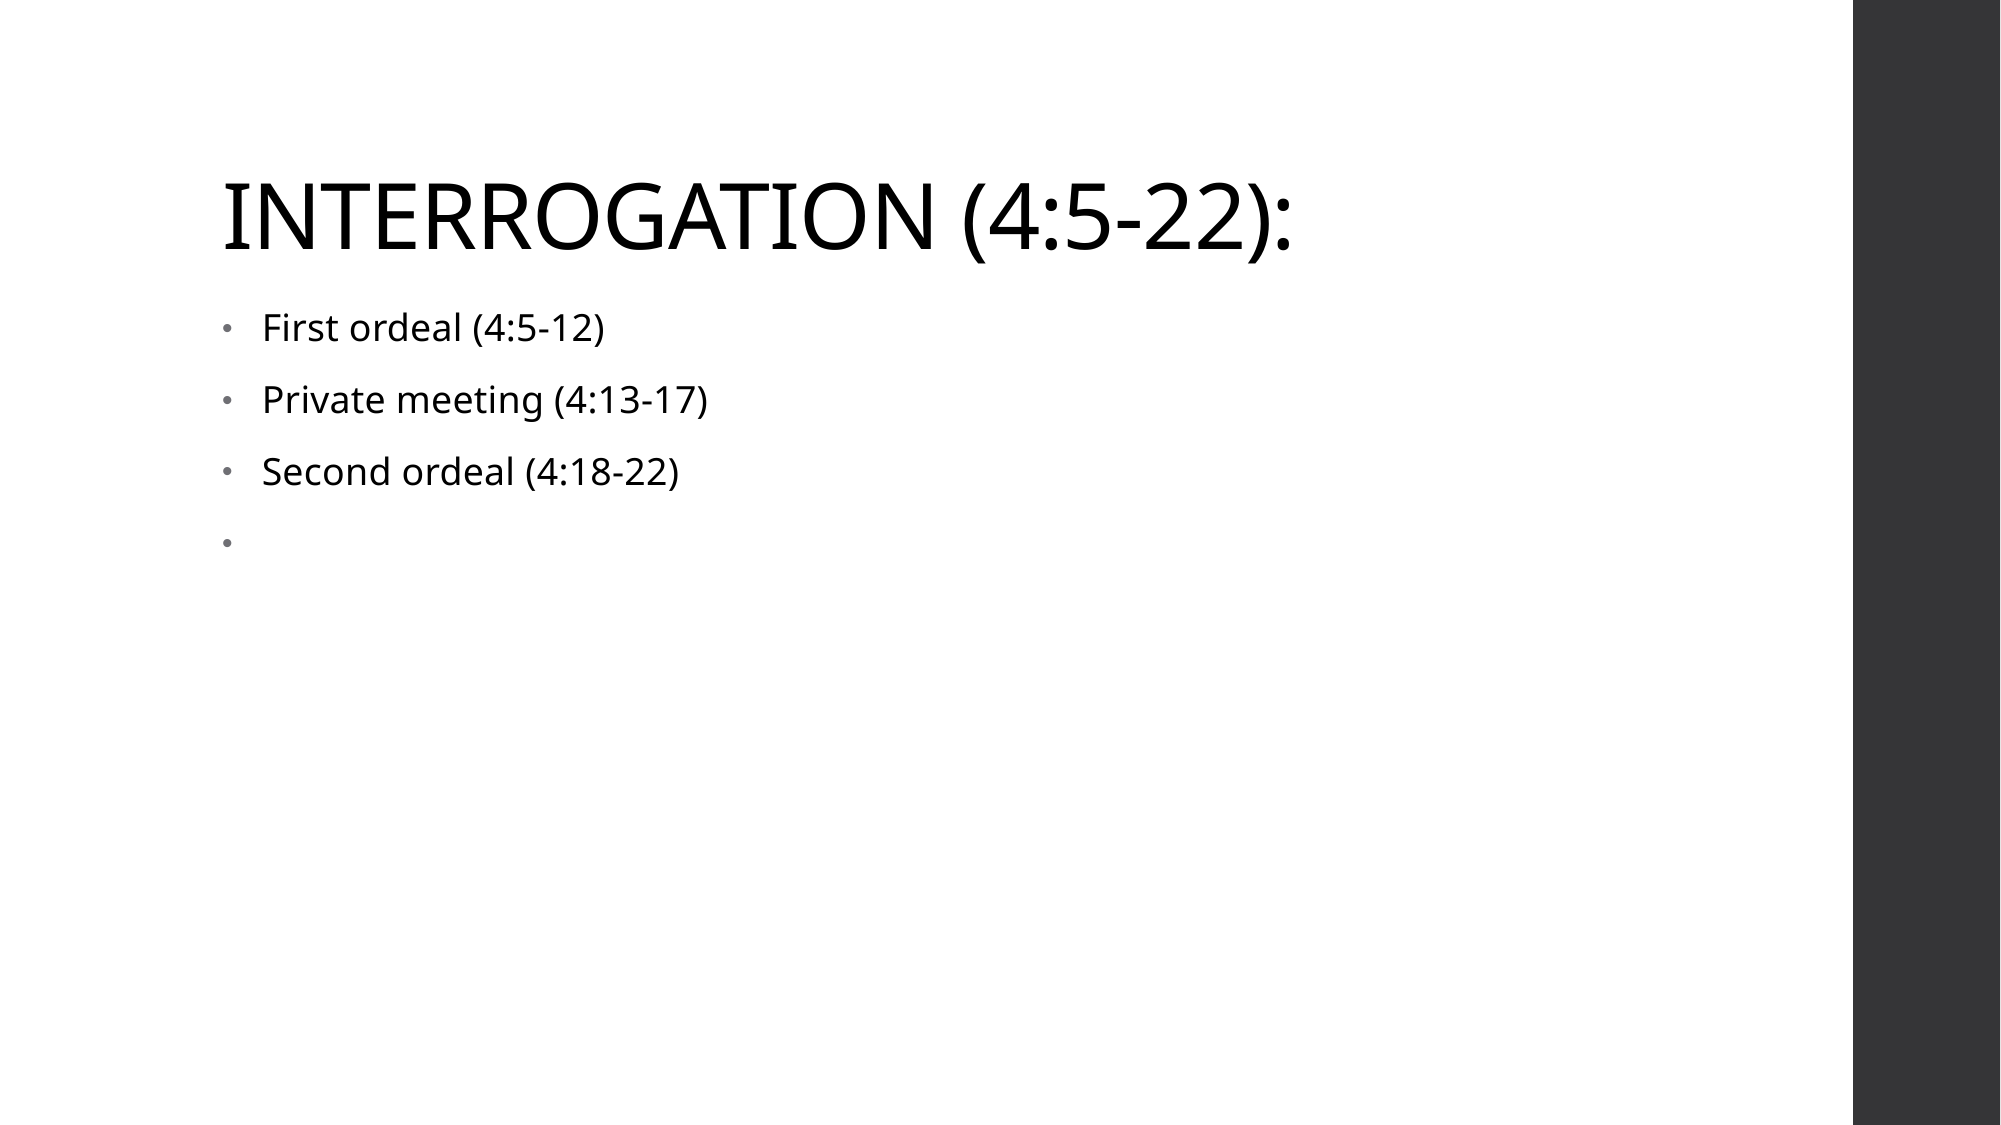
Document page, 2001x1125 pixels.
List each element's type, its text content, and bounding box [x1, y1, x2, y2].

list First ordeal (4:5-12) Private meeting (4:13-17) Second ordeal (4:18-22) [206, 299, 1617, 1014]
title INTERROGATION (4:5-22): [206, 60, 1797, 278]
